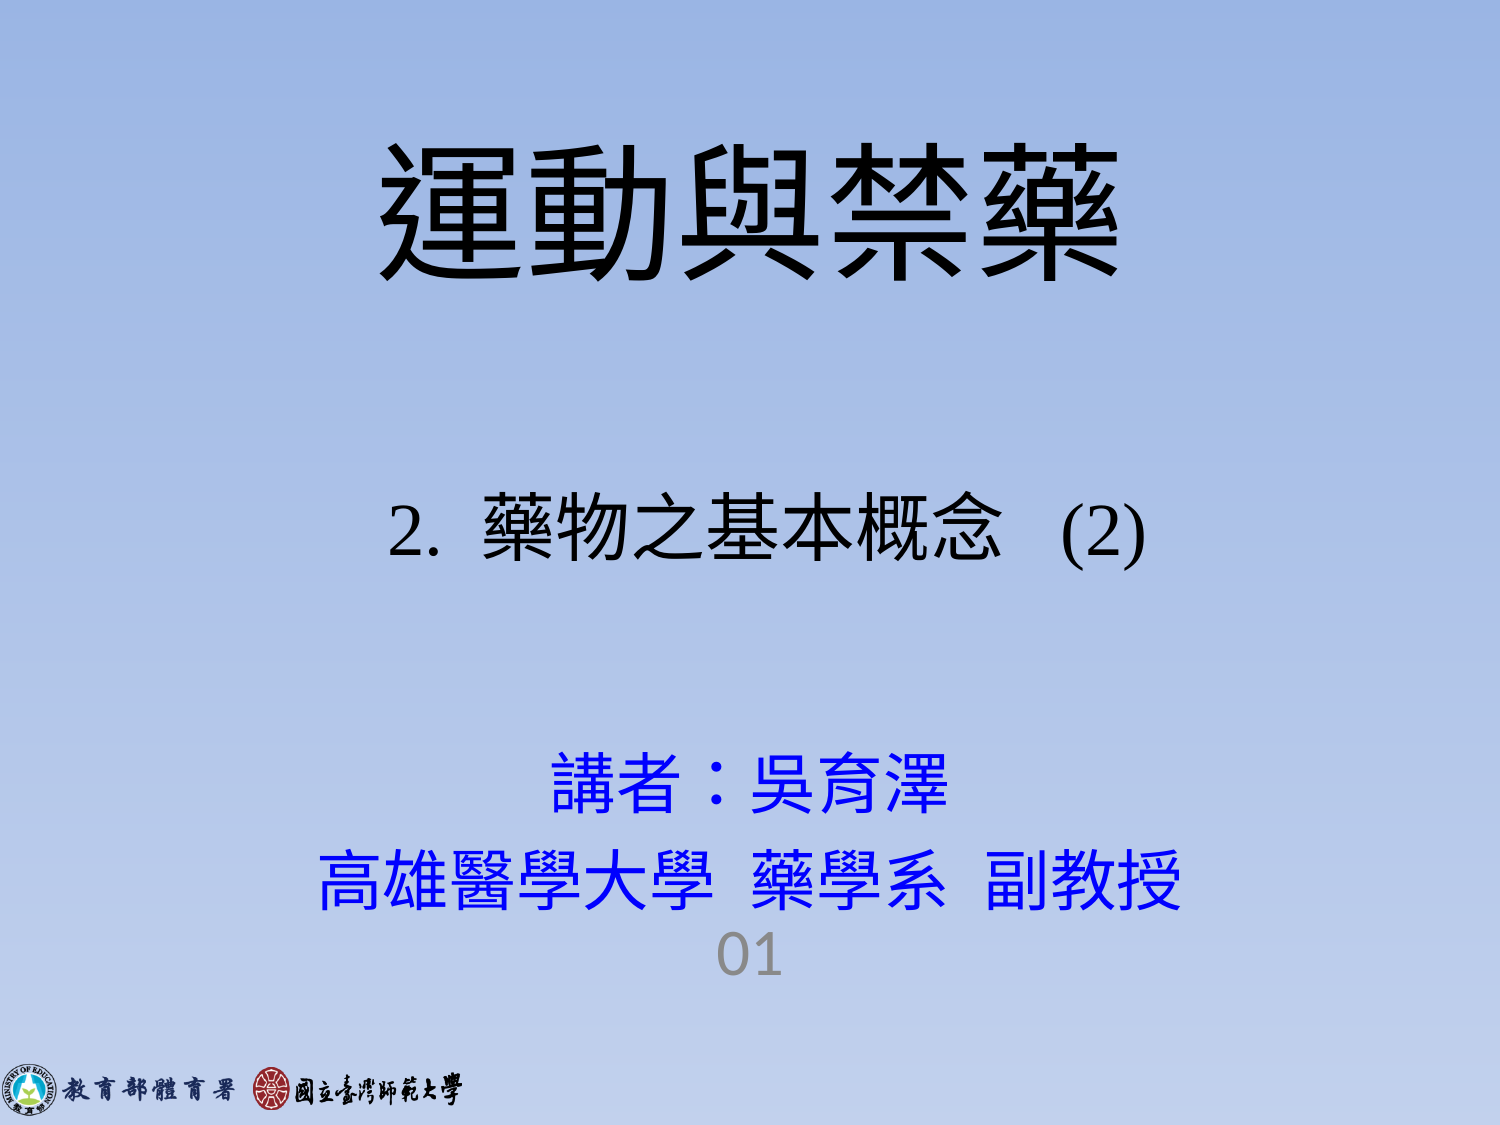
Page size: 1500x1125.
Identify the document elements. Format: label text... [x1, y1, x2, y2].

picture [253, 1067, 462, 1110]
picture [0, 1051, 243, 1125]
subtitle 講者：吳育澤 高雄醫學大學 藥學系 副教授 [225, 734, 1276, 842]
text_box 2. 藥物之基本概念 (2) [287, 472, 1211, 579]
title 運動與禁藥 [112, 89, 1388, 331]
text_box 01 [225, 901, 1276, 1008]
